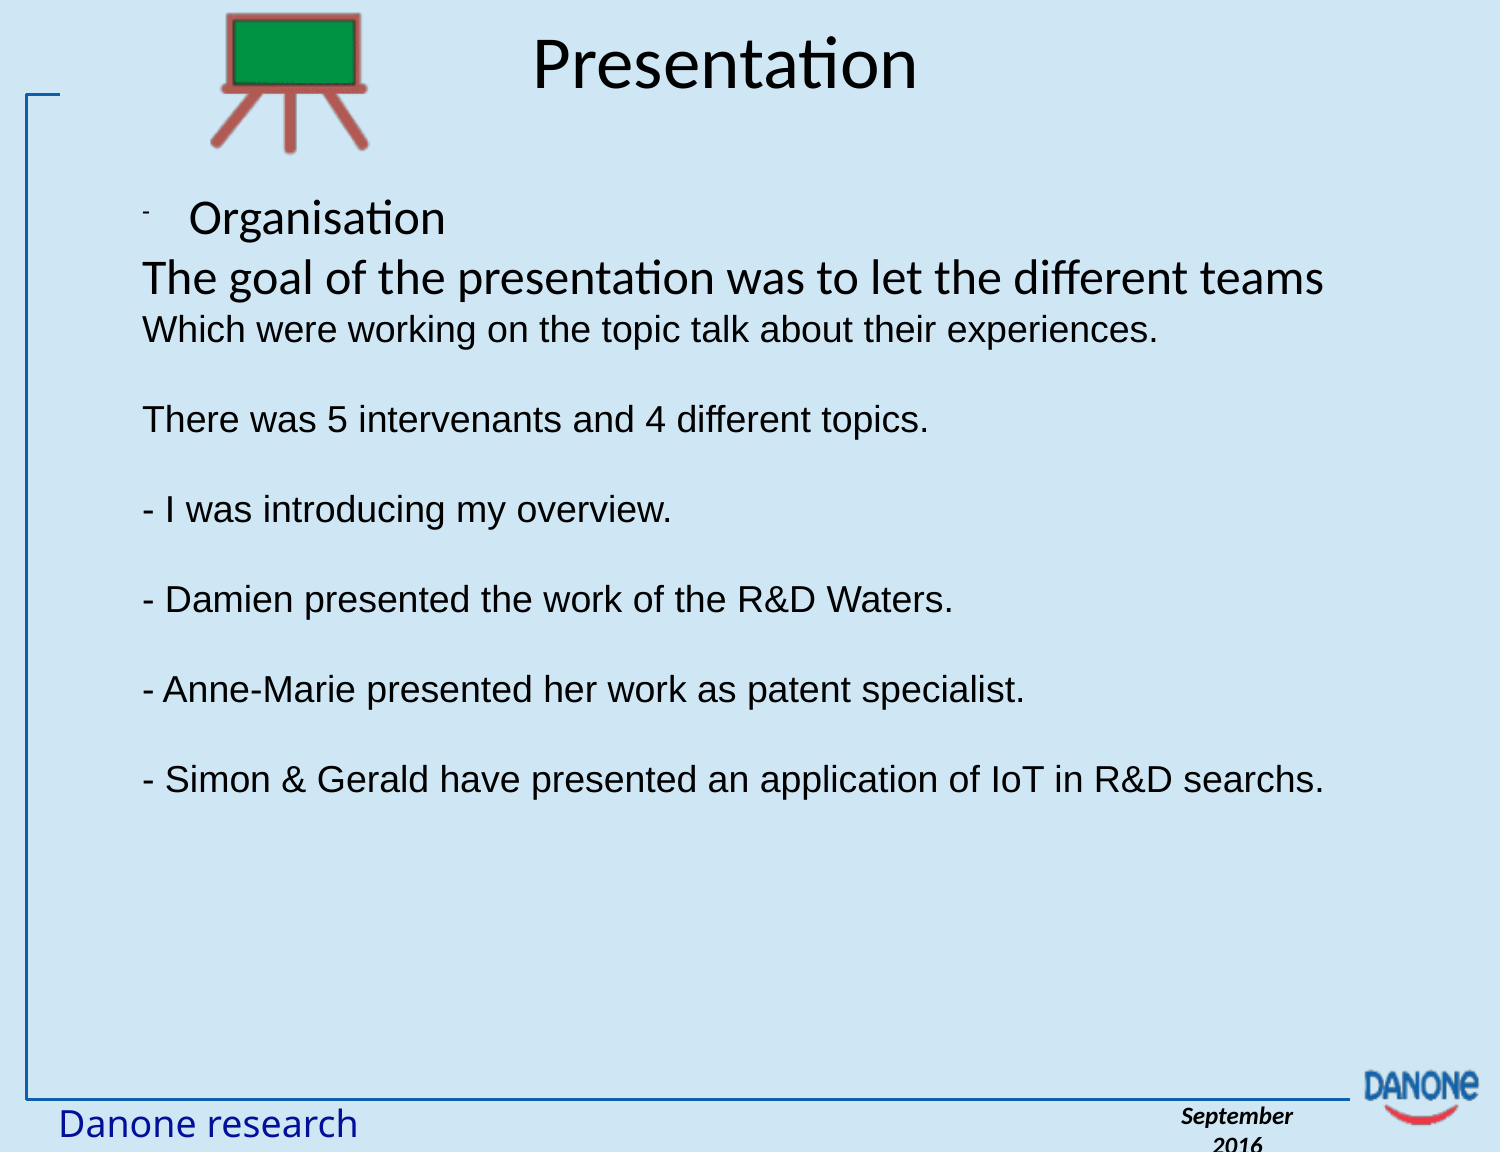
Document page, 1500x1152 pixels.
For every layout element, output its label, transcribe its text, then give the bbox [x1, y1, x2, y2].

picture [194, 0, 395, 185]
text_box Danone research [43, 1092, 392, 1152]
picture [1362, 1067, 1482, 1130]
text_box September 2016 [1147, 1092, 1327, 1152]
text_box Presentation [517, 5, 935, 111]
text_box Organisation The goal of the presentation was to let the different teams Which were working on the topic talk about their experiences. There was 5 intervenants and 4 different topics. - I was introducing my overview. - Damien presented the work of the R&D Waters. - Anne-Marie presented her work as patent specialist. - Simon & Gerald have presented an application of IoT in R&D searchs. [127, 177, 1500, 372]
